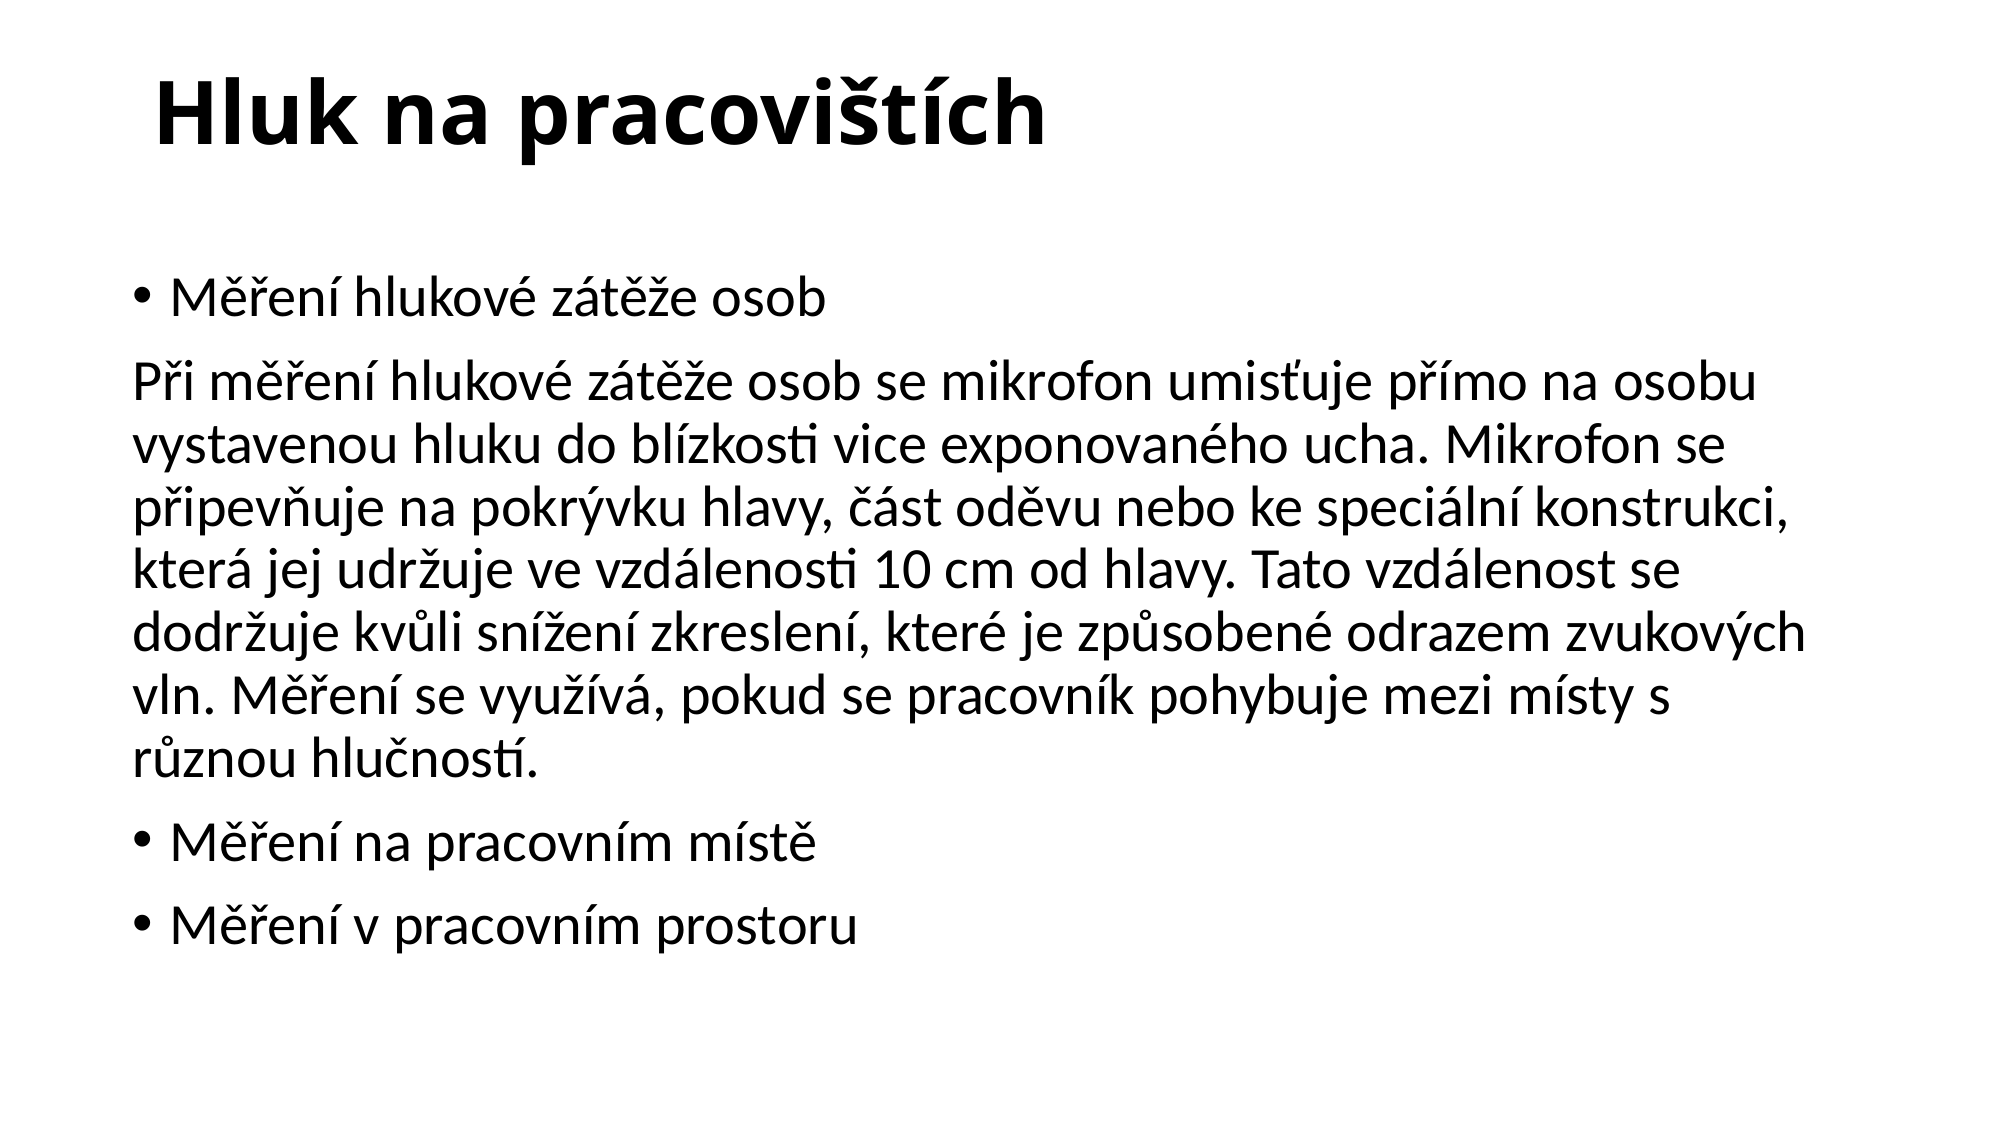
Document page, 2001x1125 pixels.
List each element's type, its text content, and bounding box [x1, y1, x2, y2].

list Měření hlukové zátěže osob Při měření hlukové zátěže osob se mikrofon umisťuje přímo na osobu vystavenou hluku do blízkosti vice exponovaného ucha. Mikrofon se připevňuje na pokrývku hlavy, část oděvu nebo ke speciální konstrukci, která jej udržuje ve vzdálenosti 10 cm od hlavy. Tato vzdálenost se dodržuje kvůli snížení zkreslení, které je způsobené odrazem zvukových vln. Měření se využívá, pokud se pracovník pohybuje mezi místy s různou hlučností. Měření na pracovním místě Měření v pracovním prostoru [117, 259, 1843, 973]
title Hluk na pracovištích [137, 59, 1863, 278]
